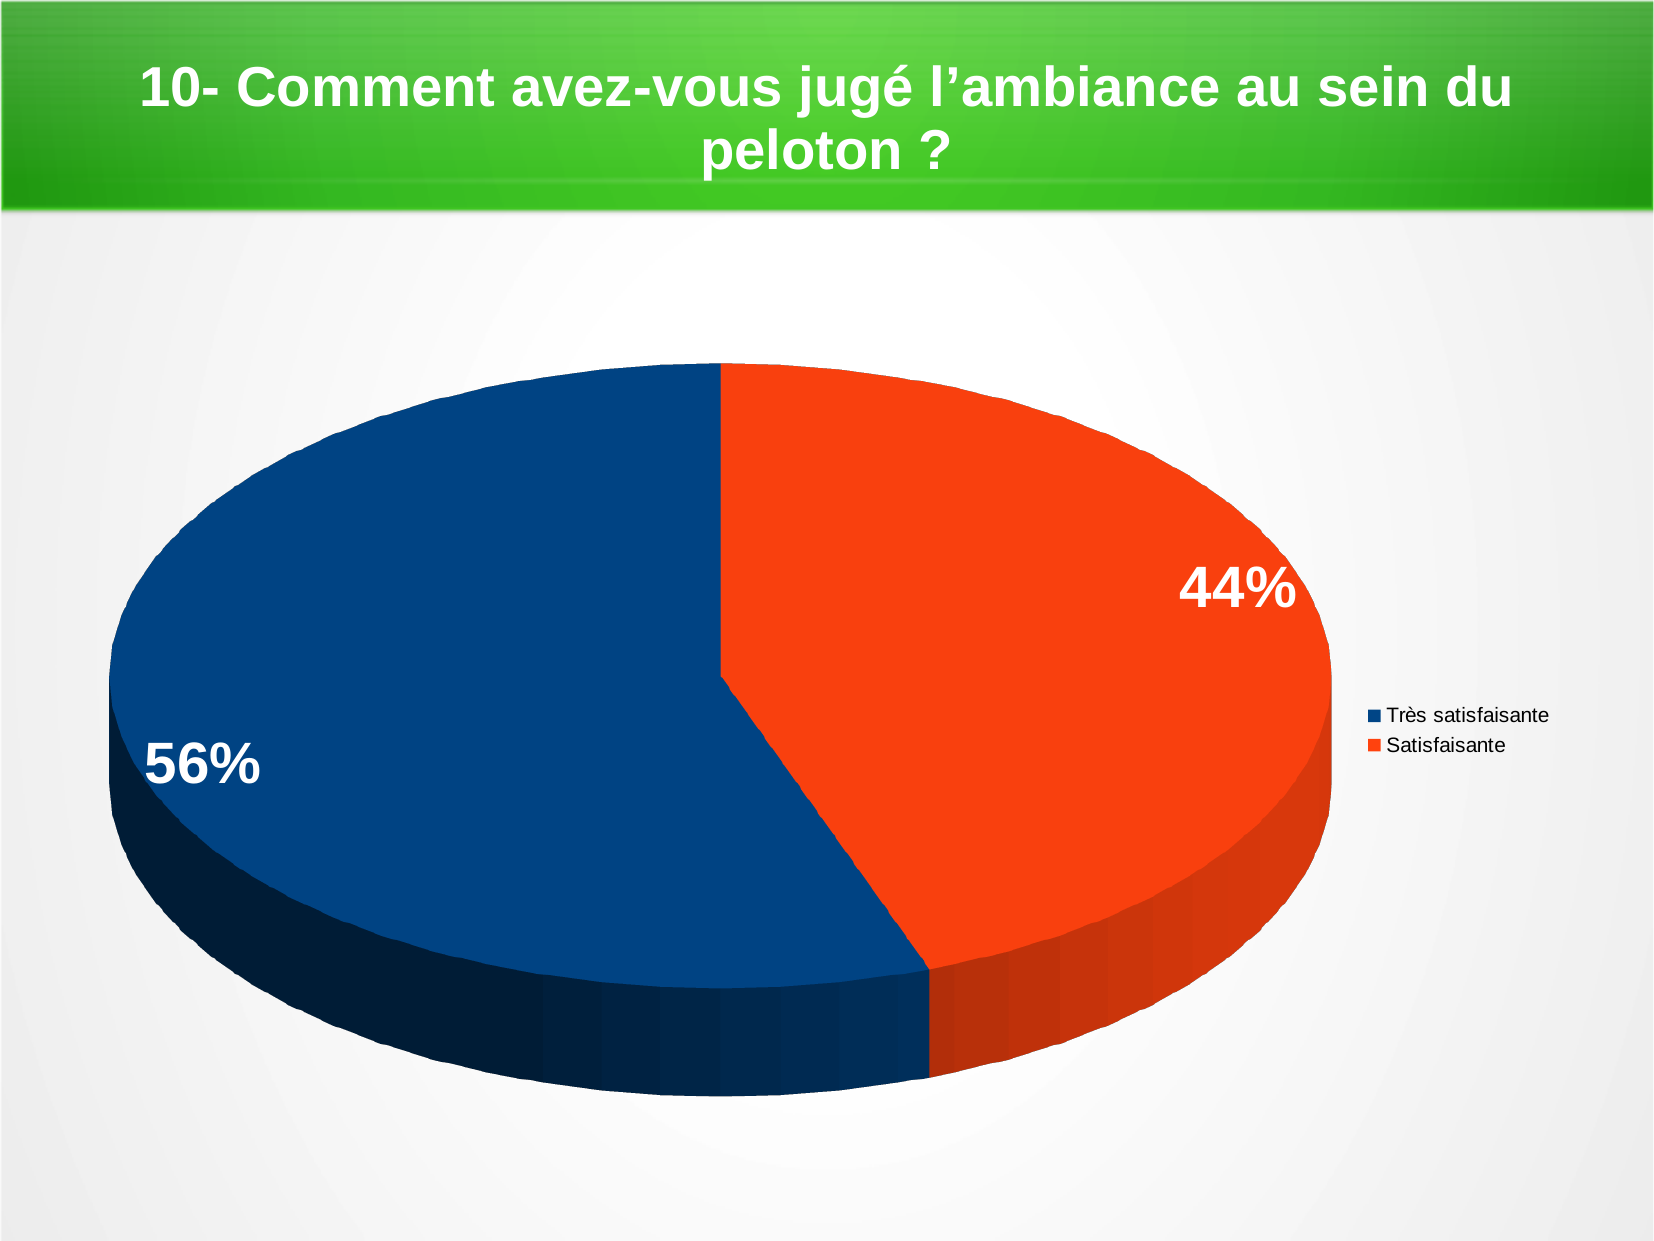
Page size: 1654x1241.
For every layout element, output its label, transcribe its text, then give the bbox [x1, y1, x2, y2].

picture [0, 0, 1654, 1241]
chart [80, 289, 1569, 1172]
title 10- Comment avez-vous jugé l’ambiance au sein du peloton ? [82, 47, 1571, 189]
